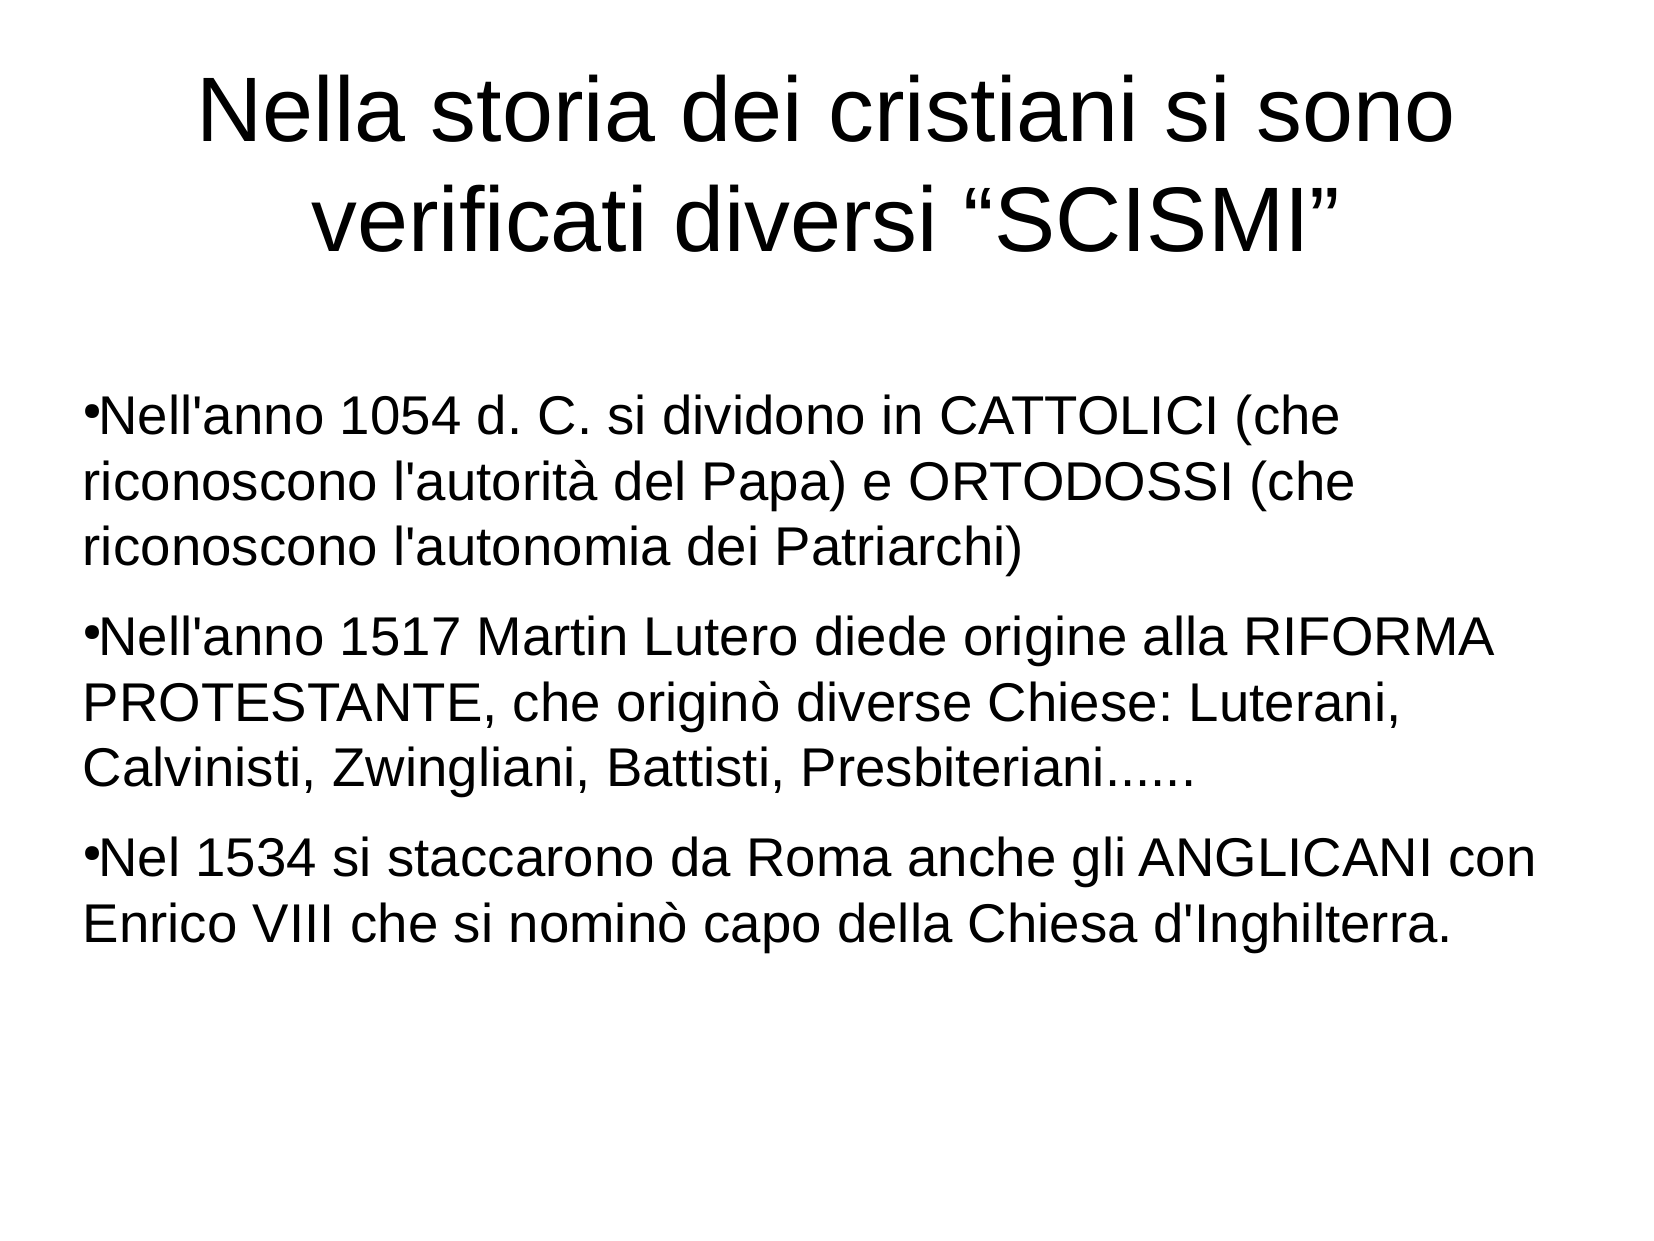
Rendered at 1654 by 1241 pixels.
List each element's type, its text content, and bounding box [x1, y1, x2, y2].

title Nella storia dei cristiani si sono verificati diversi “SCISMI” [82, 49, 1571, 257]
list Nell'anno 1054 d. C. si dividono in CATTOLICI (che riconoscono l'autorità del Papa) e ORTODOSSI (che riconoscono l'autonomia dei Patriarchi) Nell'anno 1517 Martin Lutero diede origine alla RIFORMA PROTESTANTE, che originò diverse Chiese: Luterani, Calvinisti, Zwingliani, Battisti, Presbiteriani...... Nel 1534 si staccarono da Roma anche gli ANGLICANI con Enrico VIII che si nominò capo della Chiesa d'Inghilterra. [82, 290, 1571, 1010]
